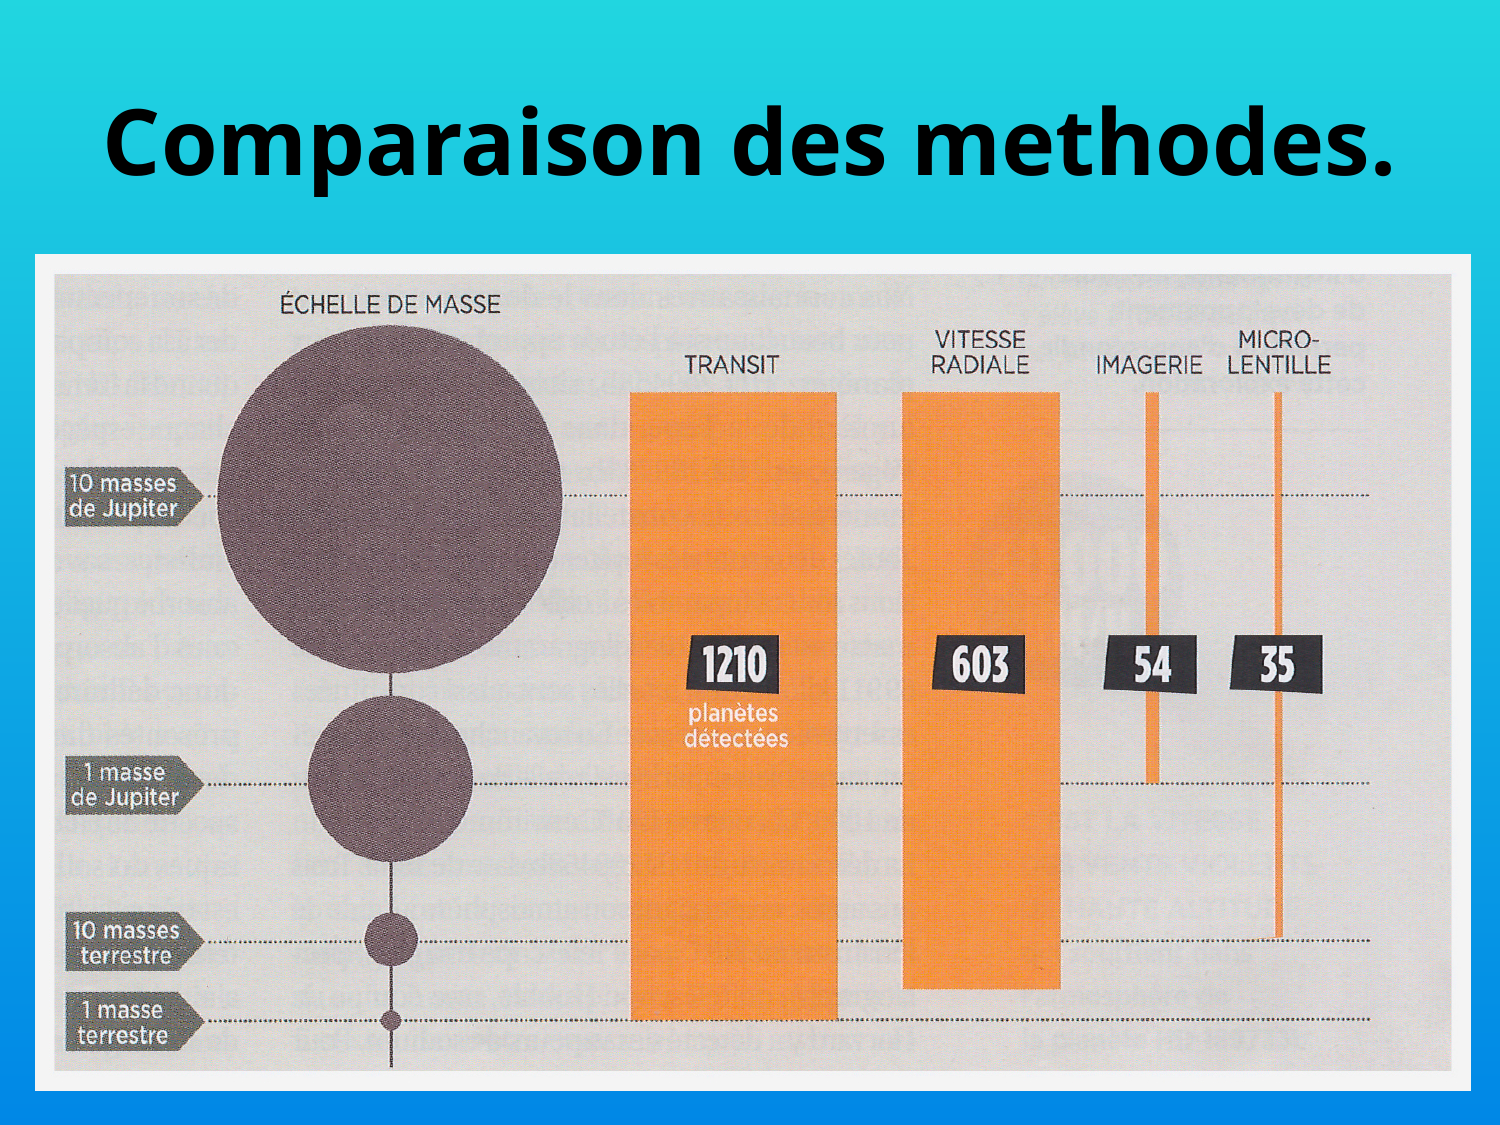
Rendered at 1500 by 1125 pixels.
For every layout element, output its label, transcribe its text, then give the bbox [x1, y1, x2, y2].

picture [0, 254, 1500, 1091]
title Comparaison des methodes. [75, 45, 1425, 233]
